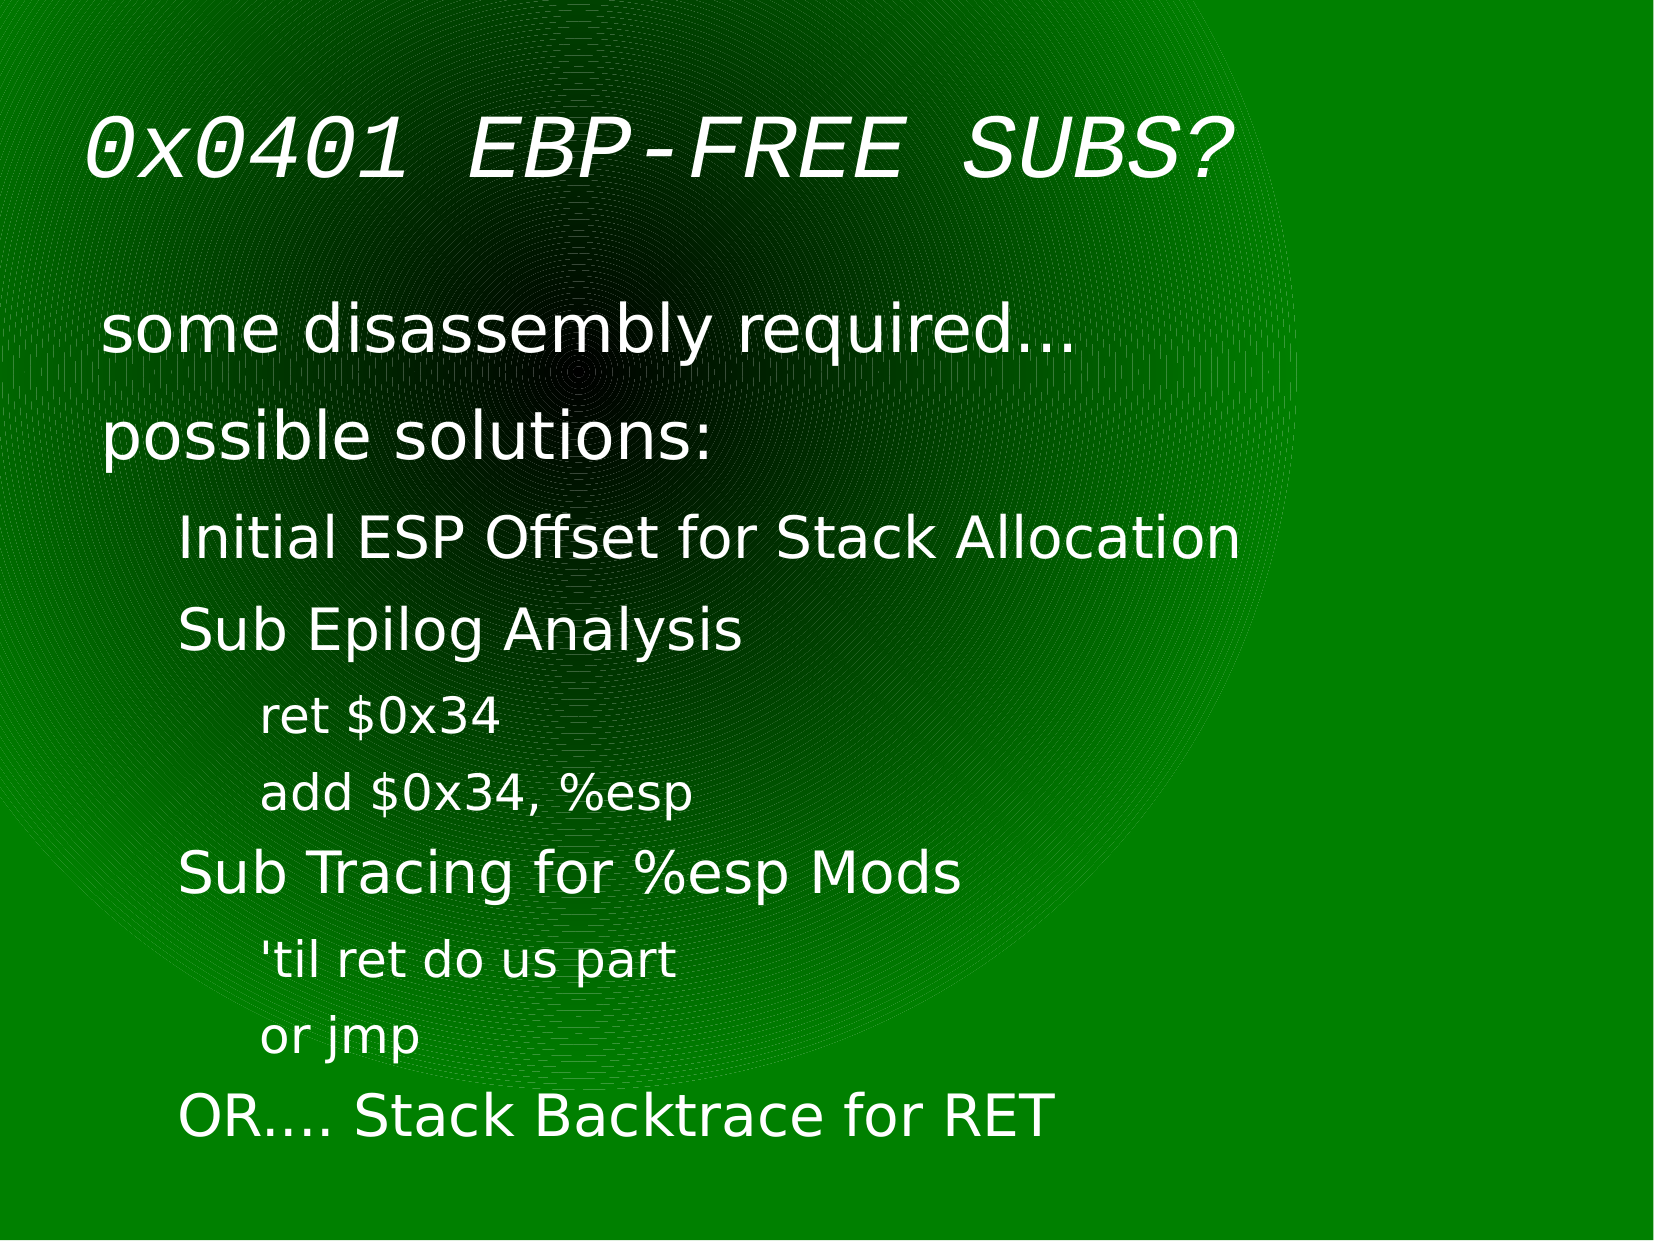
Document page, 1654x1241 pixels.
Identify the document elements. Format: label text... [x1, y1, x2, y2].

list some disassembly required... possible solutions: Initial ESP Offset for Stack Allocation Sub Epilog Analysis ret $0x34 add $0x34, %esp Sub Tracing for %esp Mods 'til ret do us part or jmp OR.... Stack Backtrace for RET [82, 290, 1571, 1151]
title 0x0401 EBP-FREE SUBS? [82, 56, 1571, 250]
